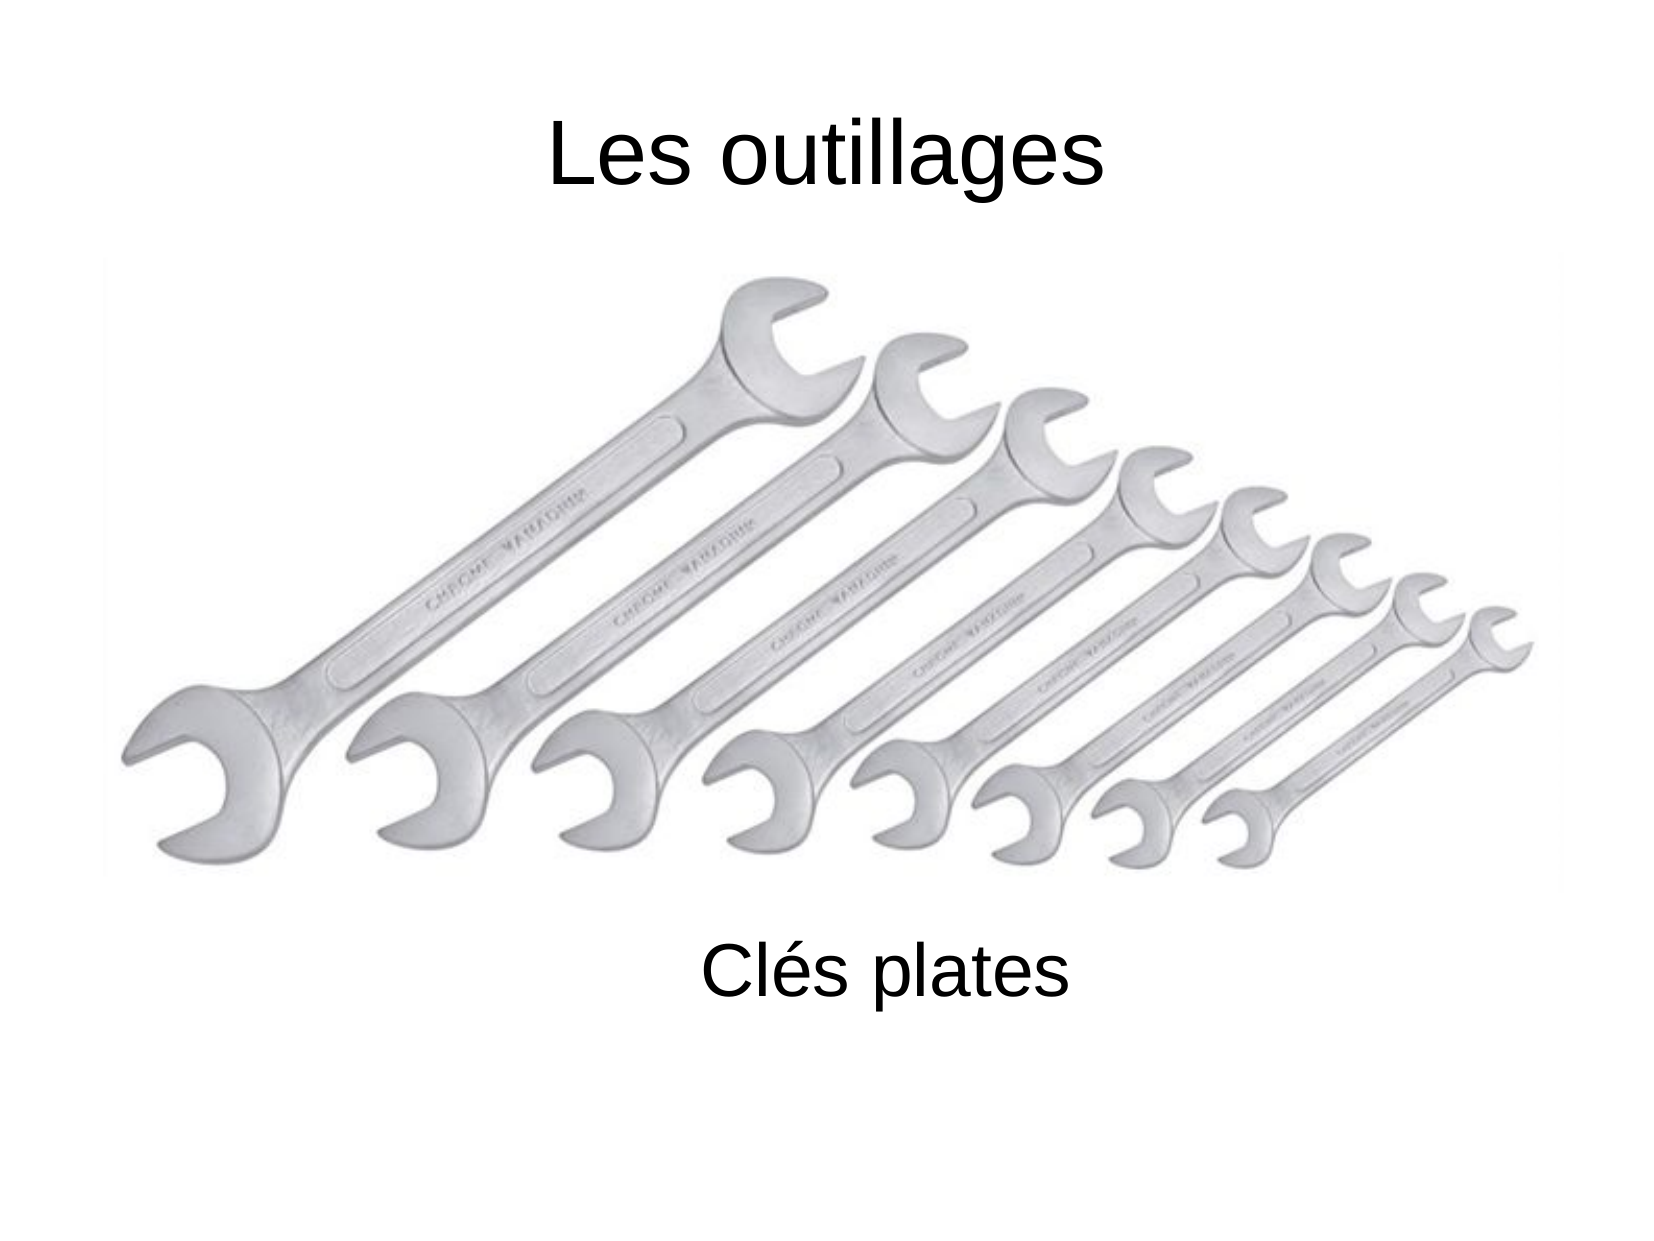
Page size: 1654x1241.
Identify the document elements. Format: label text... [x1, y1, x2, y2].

picture [103, 252, 1564, 922]
text_box Clés plates [484, 922, 1288, 1021]
title Les outillages [82, 49, 1571, 257]
